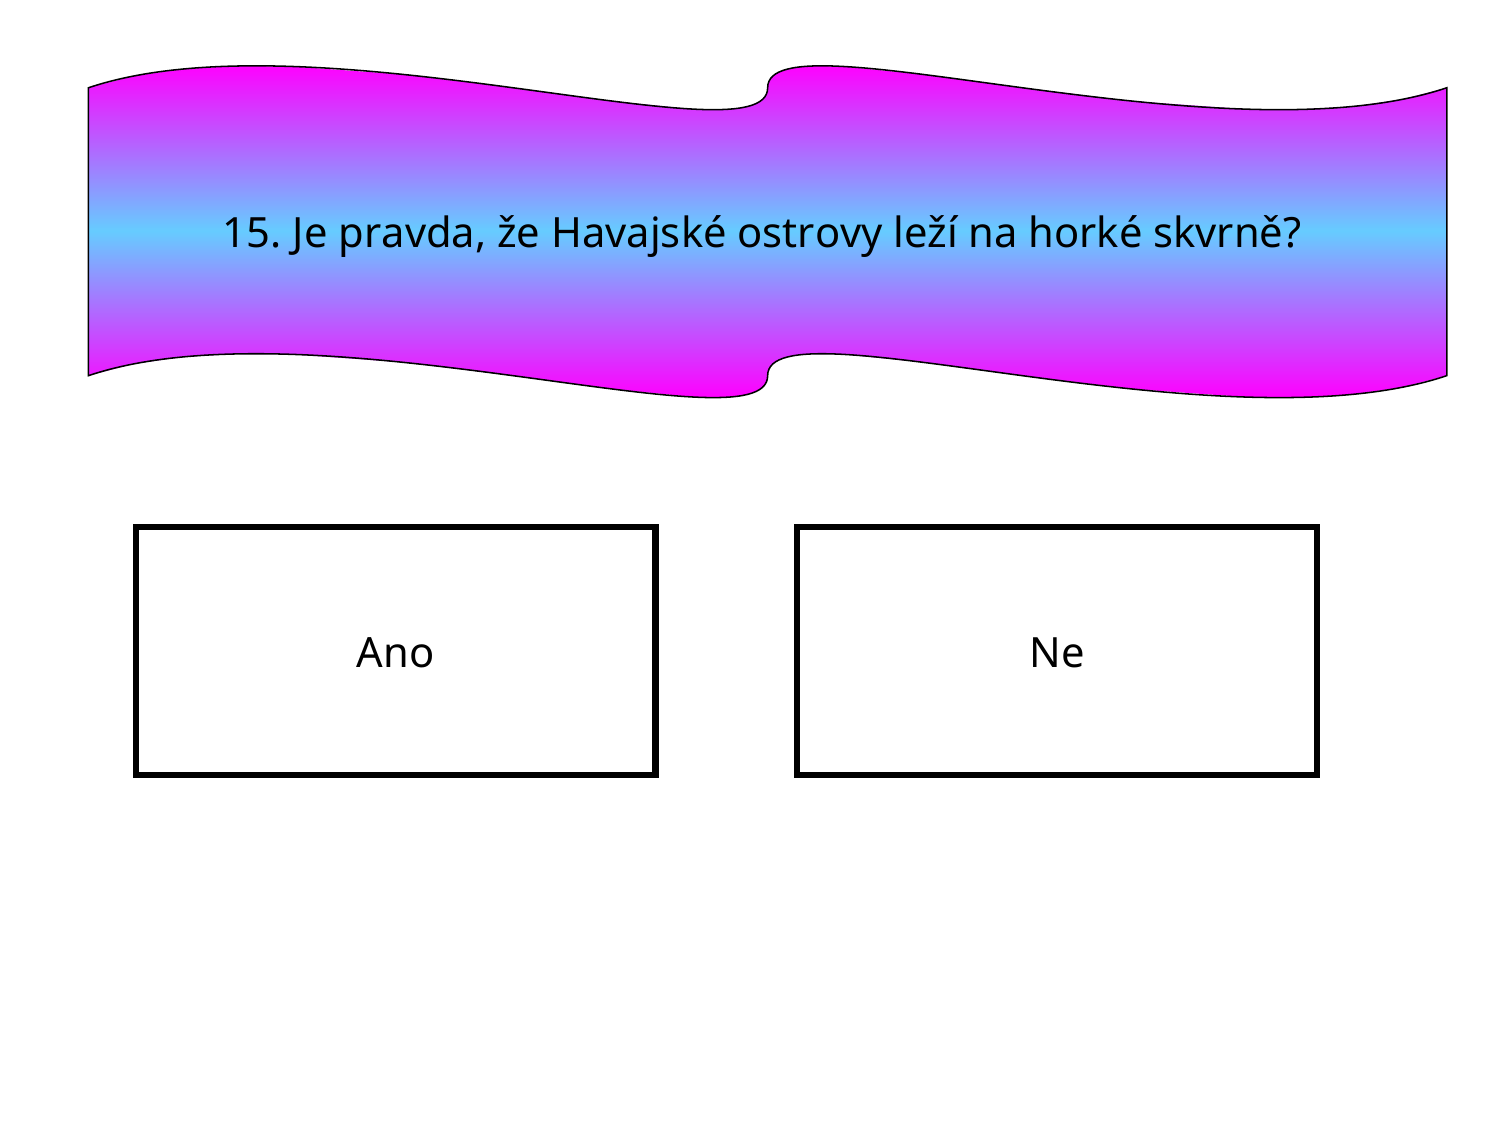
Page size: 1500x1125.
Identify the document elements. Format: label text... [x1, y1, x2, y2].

text_box Ano [135, 527, 656, 775]
text_box 15. Je pravda, že Havajské ostrovy leží na horké skvrně? [88, 65, 1447, 398]
text_box Ne [797, 527, 1317, 775]
